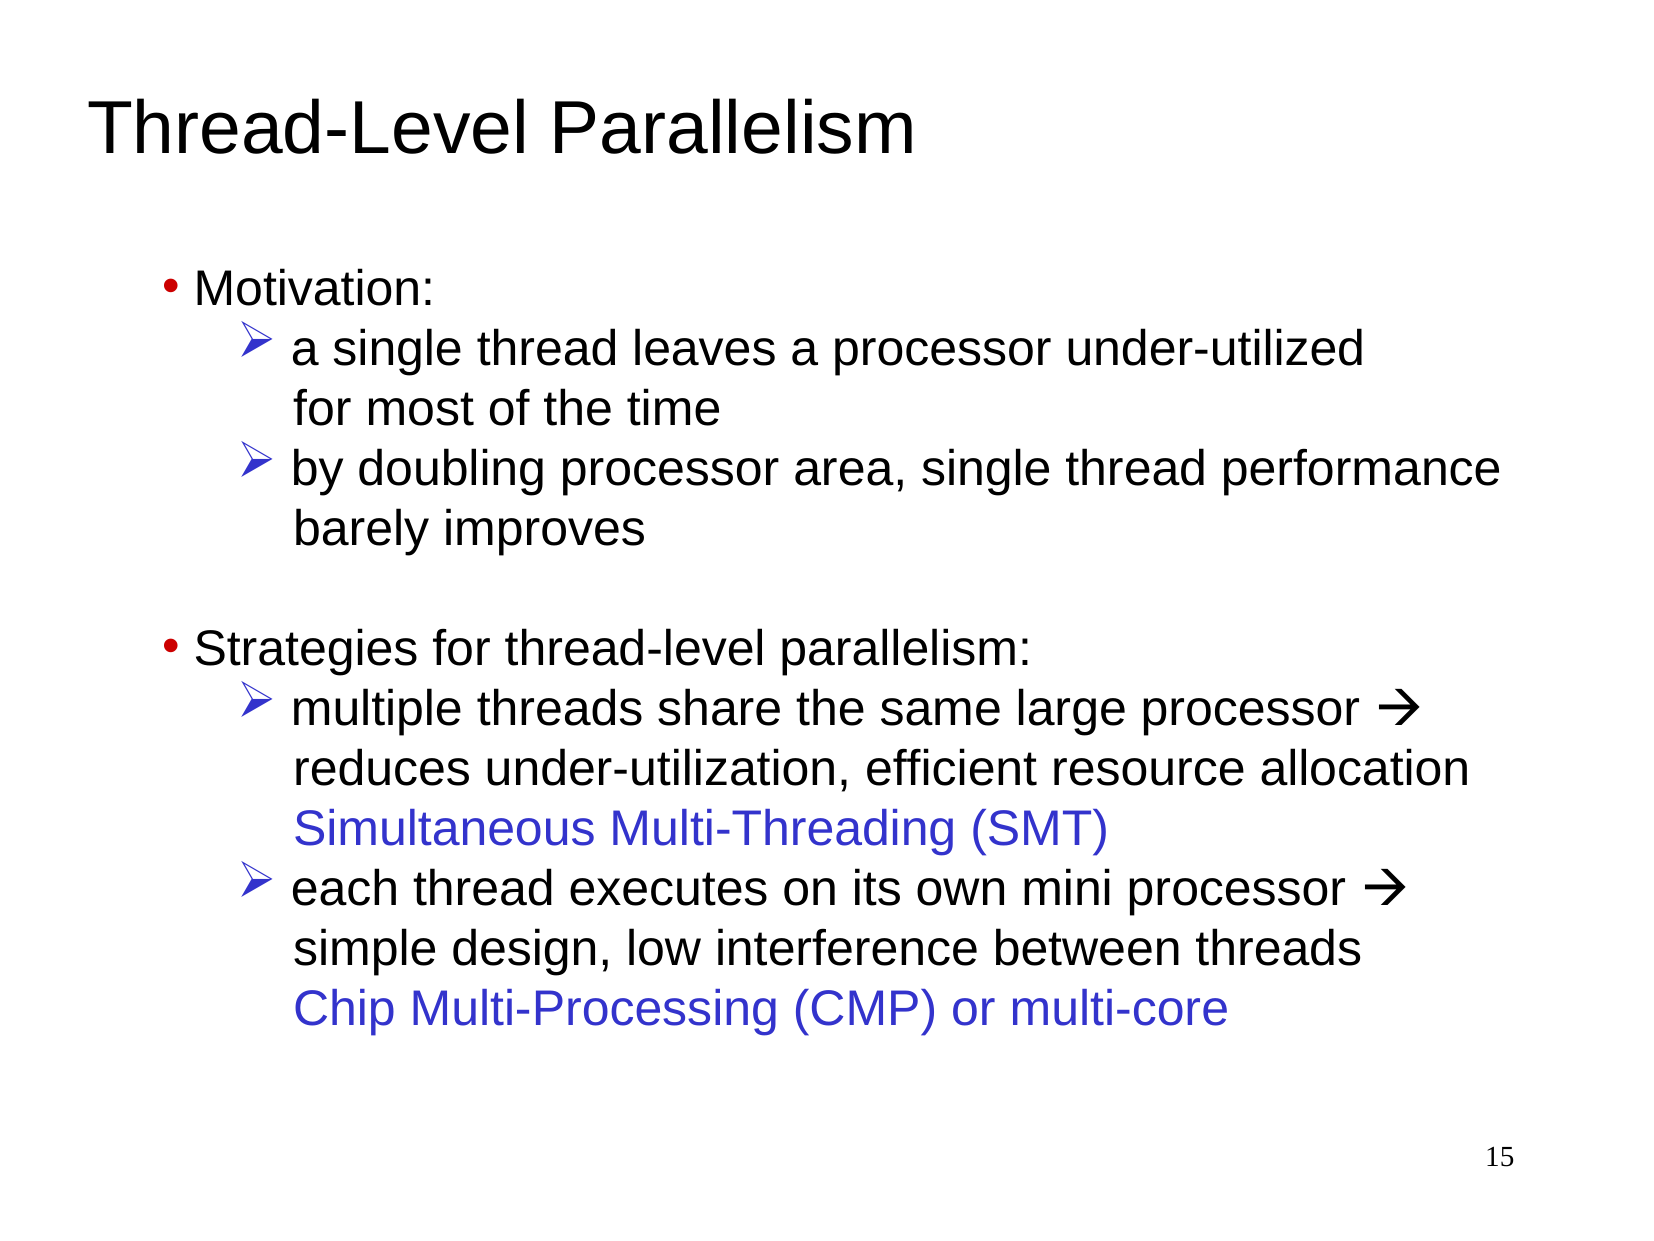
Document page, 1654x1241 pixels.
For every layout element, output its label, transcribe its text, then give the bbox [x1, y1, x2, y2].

text_box <number> [1184, 1129, 1530, 1213]
text_box Thread-Level Parallelism [72, 71, 933, 177]
text_box Motivation: a single thread leaves a processor under-utilized for most of the time by doubling processor area, single thread performance barely improves Strategies for thread-level parallelism: multiple threads share the same large processor  reduces under-utilization, efficient resource allocation Simultaneous Multi-Threading (SMT) each thread executes on its own mini processor  simple design, low interference between threads Chip Multi-Processing (CMP) or multi-core [147, 247, 1518, 1044]
